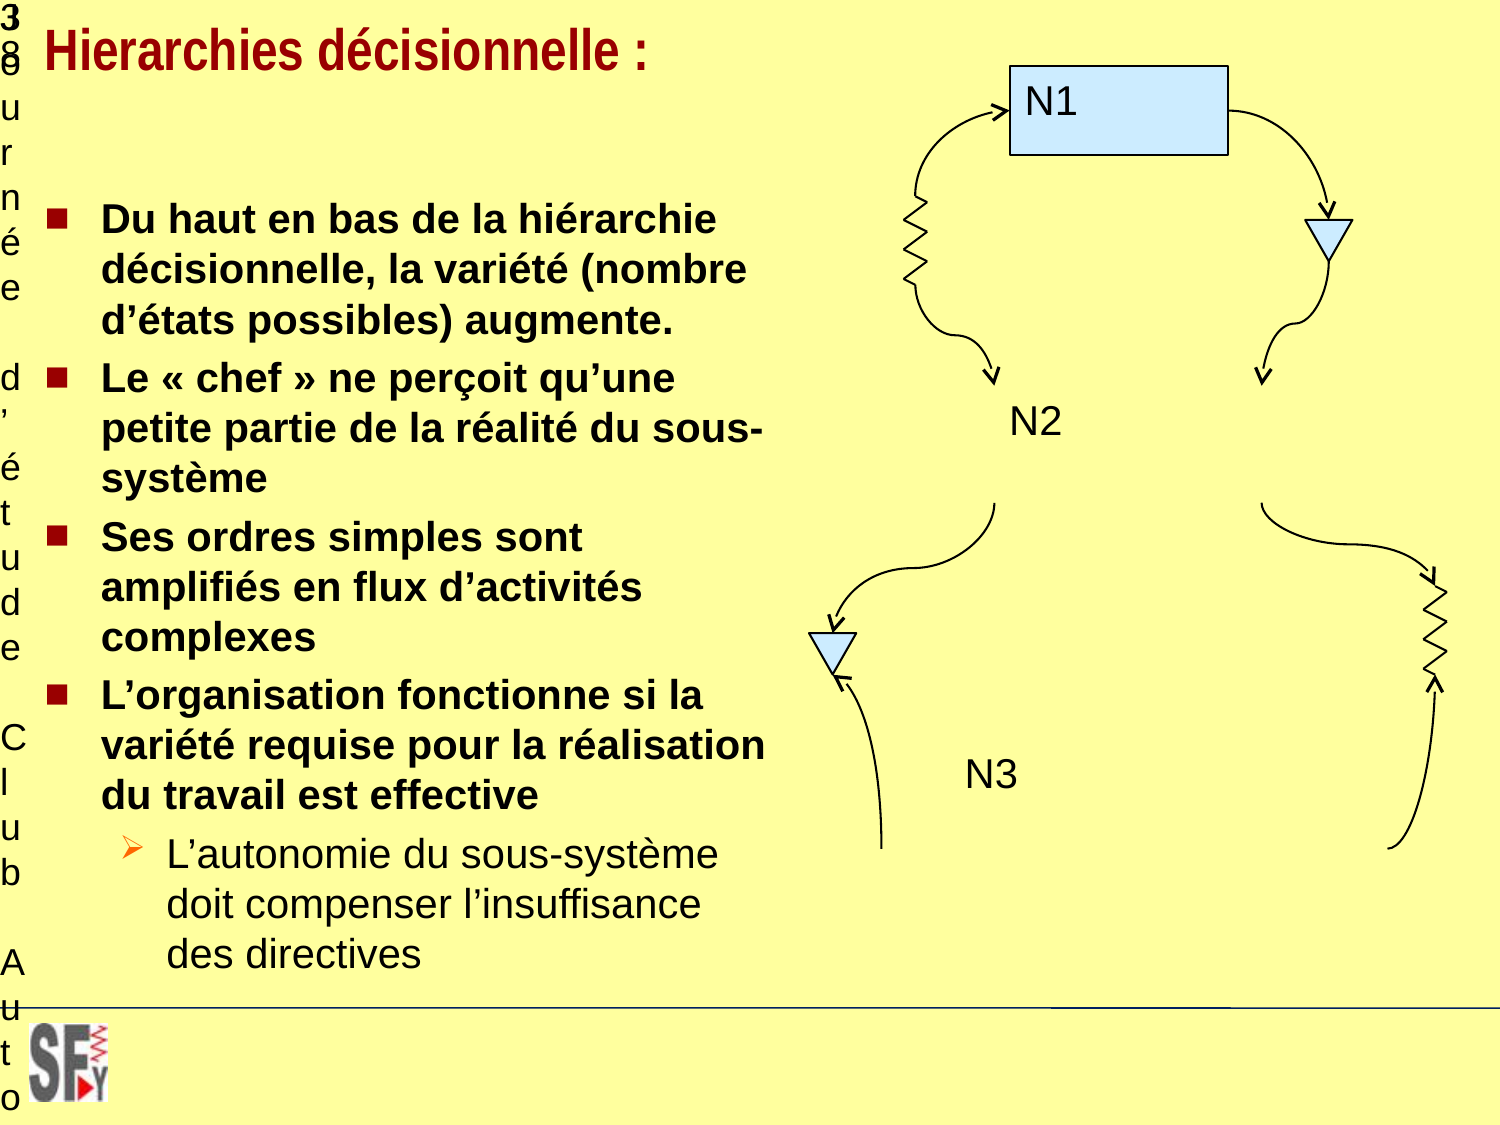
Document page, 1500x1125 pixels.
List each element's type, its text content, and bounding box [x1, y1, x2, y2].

text_box [1305, 219, 1353, 262]
text_box N1 [1009, 66, 1229, 155]
list Du haut en bas de la hiérarchie décisionnelle, la variété (nombre d’états possibles) augmente. Le « chef » ne perçoit qu’une petite partie de la réalité du sous-système Ses ordres simples sont amplifiés en flux d’activités complexes L’organisation fonctionne si la variété requise pour la réalisation du travail est effective L’autonomie du sous-système doit compenser l’insuffisance des directives [29, 184, 786, 988]
text_box [808, 633, 857, 675]
picture [29, 1023, 108, 1102]
title Hierarchies décisionnelle : [29, 12, 1471, 138]
